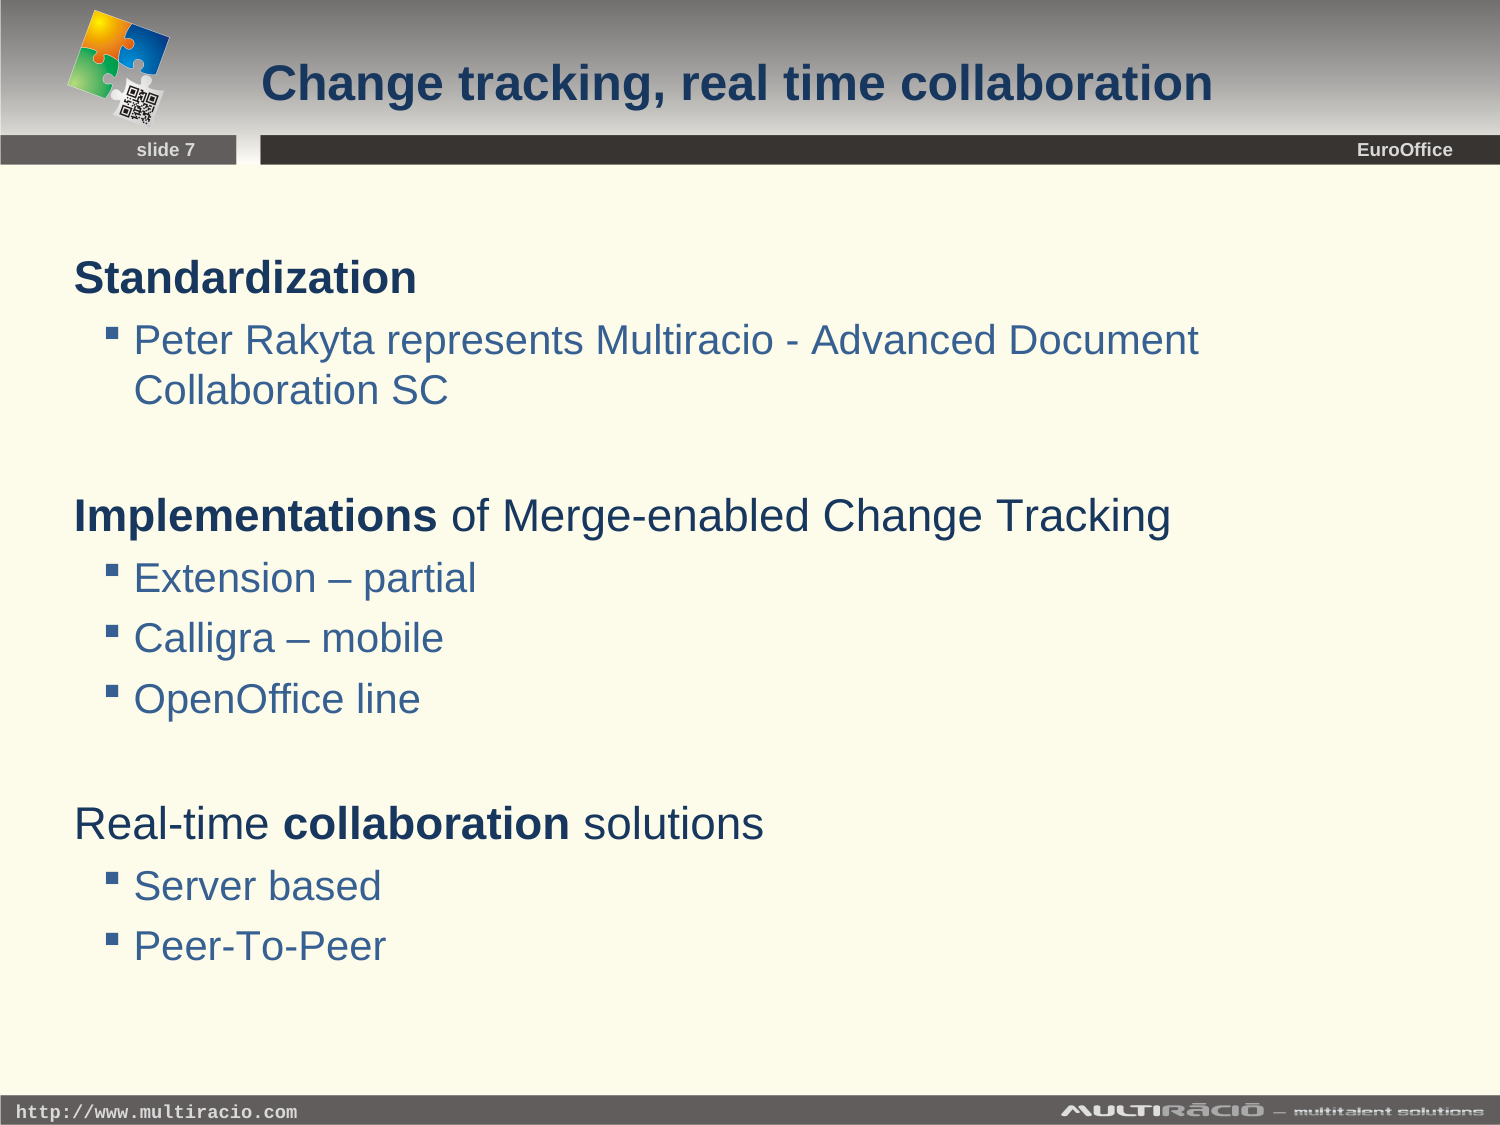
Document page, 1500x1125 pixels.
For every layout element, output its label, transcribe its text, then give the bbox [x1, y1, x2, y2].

list Standardization Peter Rakyta represents Multiracio - Advanced Document Collaboration SC Implementations of Merge-enabled Change Tracking Extension – partial Calligra – mobile OpenOffice line Real-time collaboration solutions Server based Peer-To-Peer [59, 240, 1438, 1125]
text_box slide <szám> [58, 137, 211, 161]
text_box EuroOffice [304, 137, 1468, 161]
picture [0, 0, 1500, 1125]
title Change tracking, real time collaboration [246, 35, 1397, 111]
